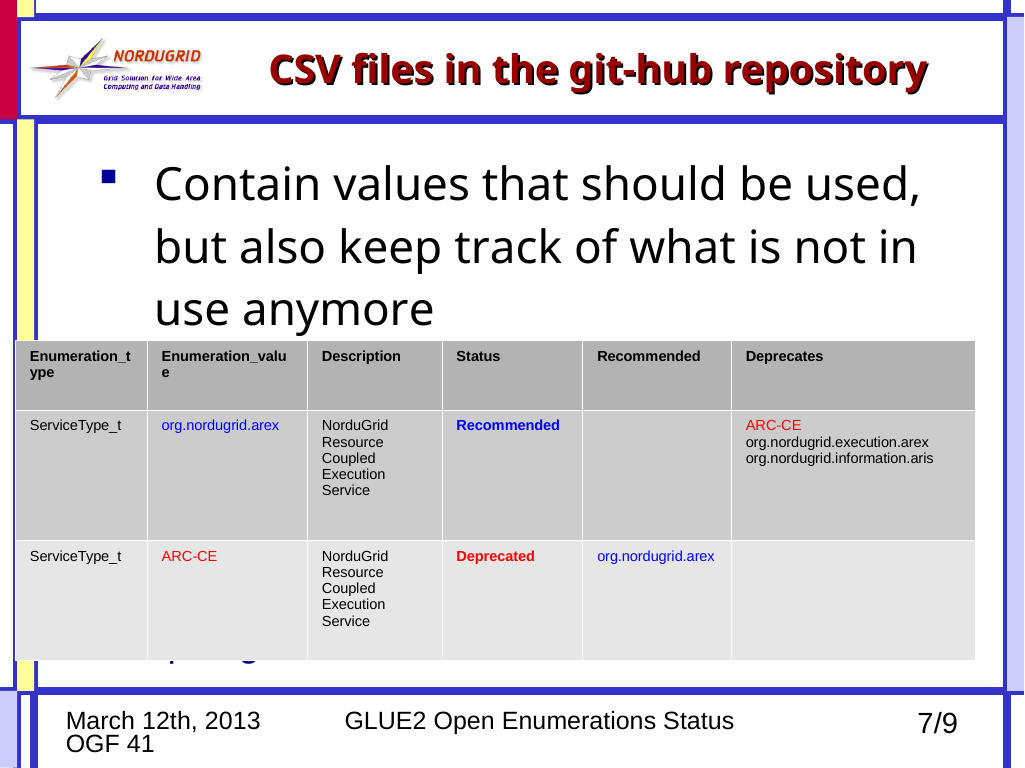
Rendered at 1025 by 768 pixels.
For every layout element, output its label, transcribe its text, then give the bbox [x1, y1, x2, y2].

table_cell Deprecated [443, 541, 582, 660]
table_header Deprecates [732, 341, 975, 410]
table_cell org.nordugrid.arex [583, 541, 731, 660]
table_cell ARC-CE [148, 541, 307, 660]
table_cell ARC-CE org.nordugrid.execution.arex org.nordugrid.information.aris [732, 411, 975, 540]
table_cell NorduGrid Resource Coupled Execution Service [308, 541, 442, 660]
list Contain values that should be used, but also keep track of what is not in use anymore [59, 151, 973, 340]
table_header Status [443, 341, 582, 410]
table_cell Recommended [443, 411, 582, 540]
text_box https://github.com/OGF-GLUE/Enumerations [111, 615, 1006, 672]
table_header Recommended [583, 341, 731, 410]
table_cell [732, 541, 975, 660]
table_cell NorduGrid Resource Coupled Execution Service [308, 411, 442, 540]
table_cell [583, 411, 731, 540]
table_cell ServiceType_t [16, 541, 147, 660]
table_cell org.nordugrid.arex [148, 411, 307, 540]
table_header Enumeration_type [16, 341, 147, 410]
table_header Description [308, 341, 442, 410]
table_header Enumeration_value [148, 341, 307, 410]
table_cell ServiceType_t [16, 411, 147, 540]
title CSV files in the git-hub repository [221, 11, 975, 125]
picture [27, 34, 205, 101]
